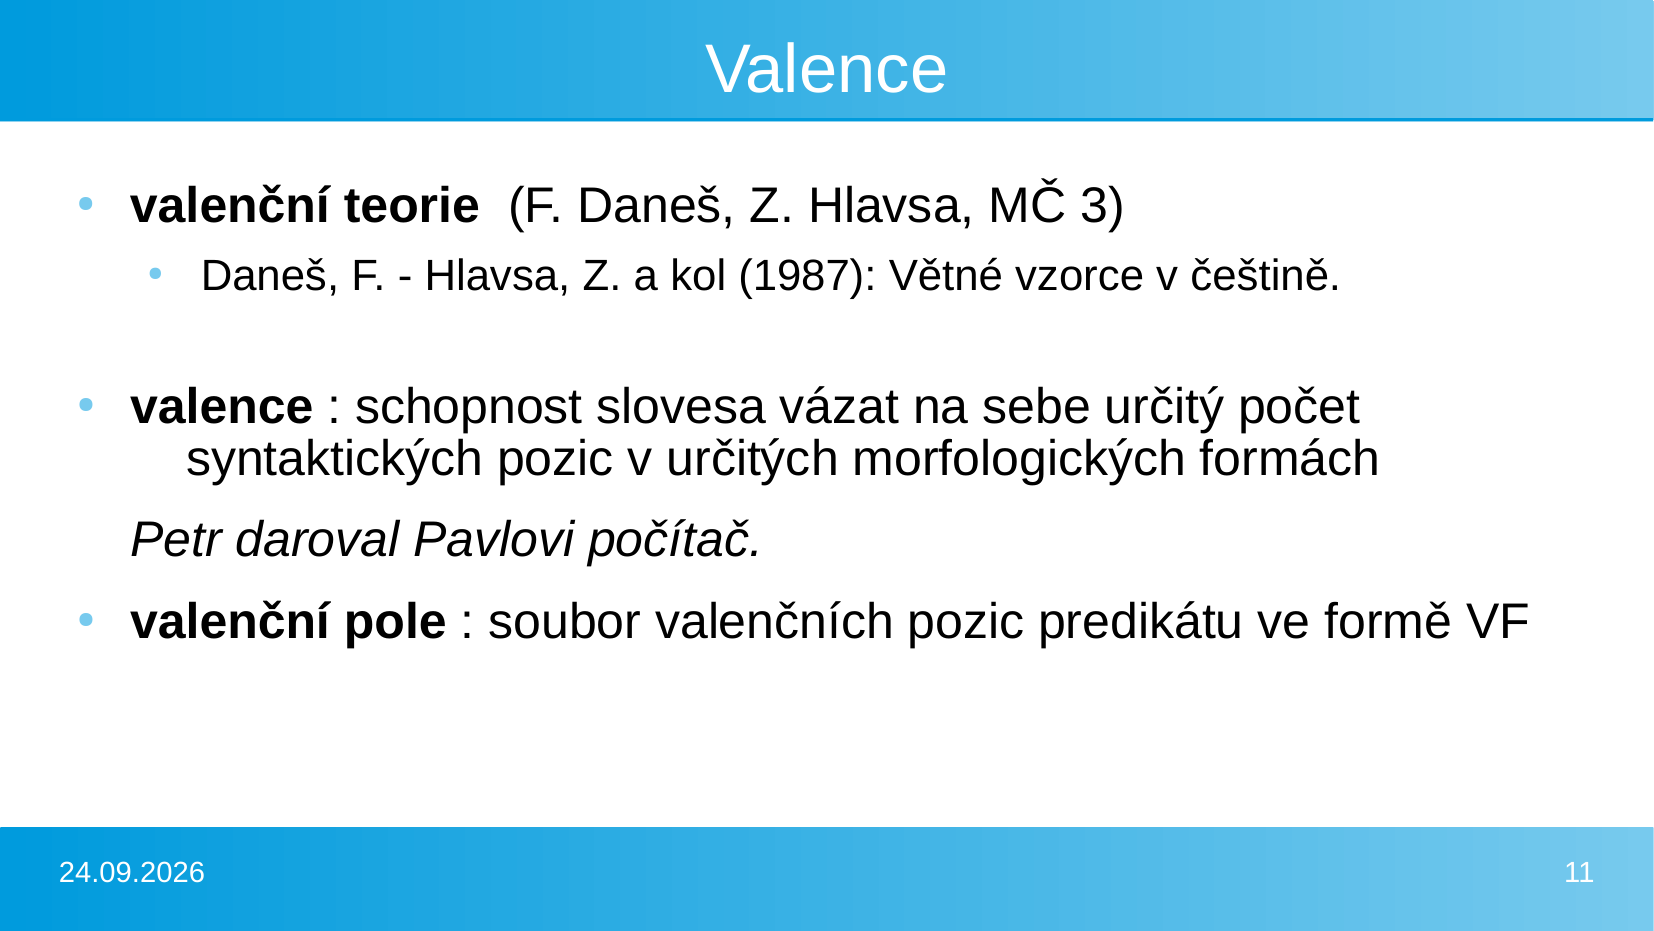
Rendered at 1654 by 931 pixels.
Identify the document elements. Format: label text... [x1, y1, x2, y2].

list valenční teorie (F. Daneš, Z. Hlavsa, MČ 3) Daneš, F. - Hlavsa, Z. a kol (1987): Větné vzorce v češtině. valence : schopnost slovesa vázat na sebe určitý počet syntaktických pozic v určitých morfologických formách Petr daroval Pavlovi počítač. valenční pole : soubor valenčních pozic predikátu ve formě VF [59, 177, 1595, 768]
title Valence [59, 29, 1595, 108]
